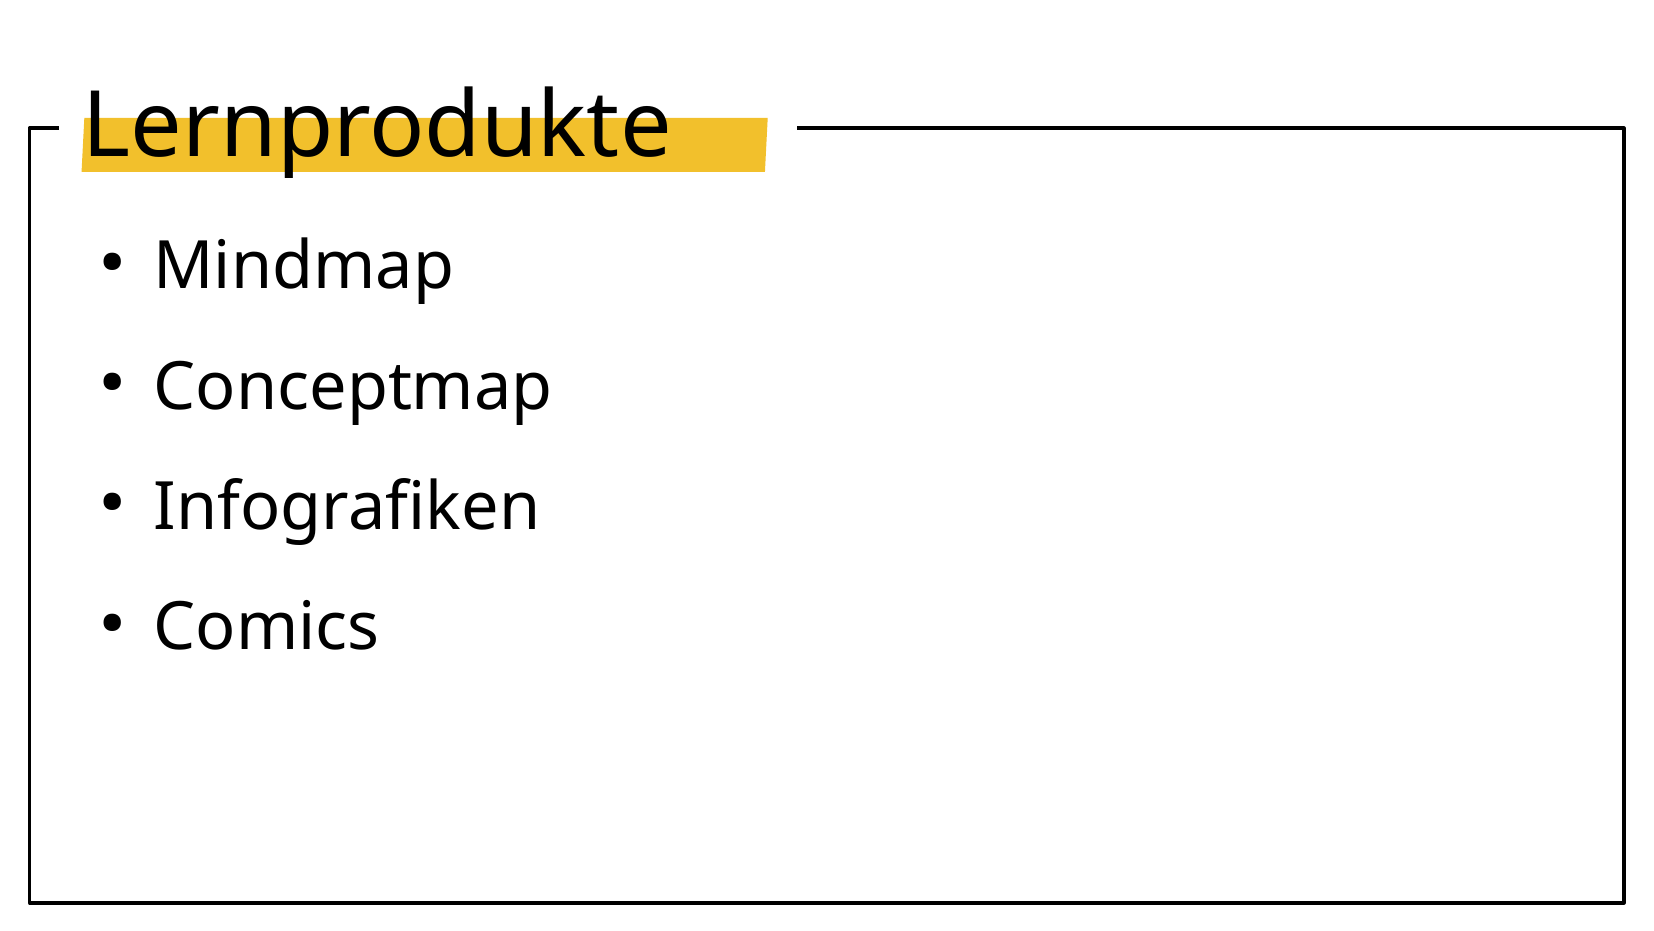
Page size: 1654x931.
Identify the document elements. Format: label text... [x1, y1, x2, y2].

list Mindmap Conceptmap Infografiken Comics [82, 217, 1571, 758]
title Lernprodukte [82, 42, 1571, 199]
